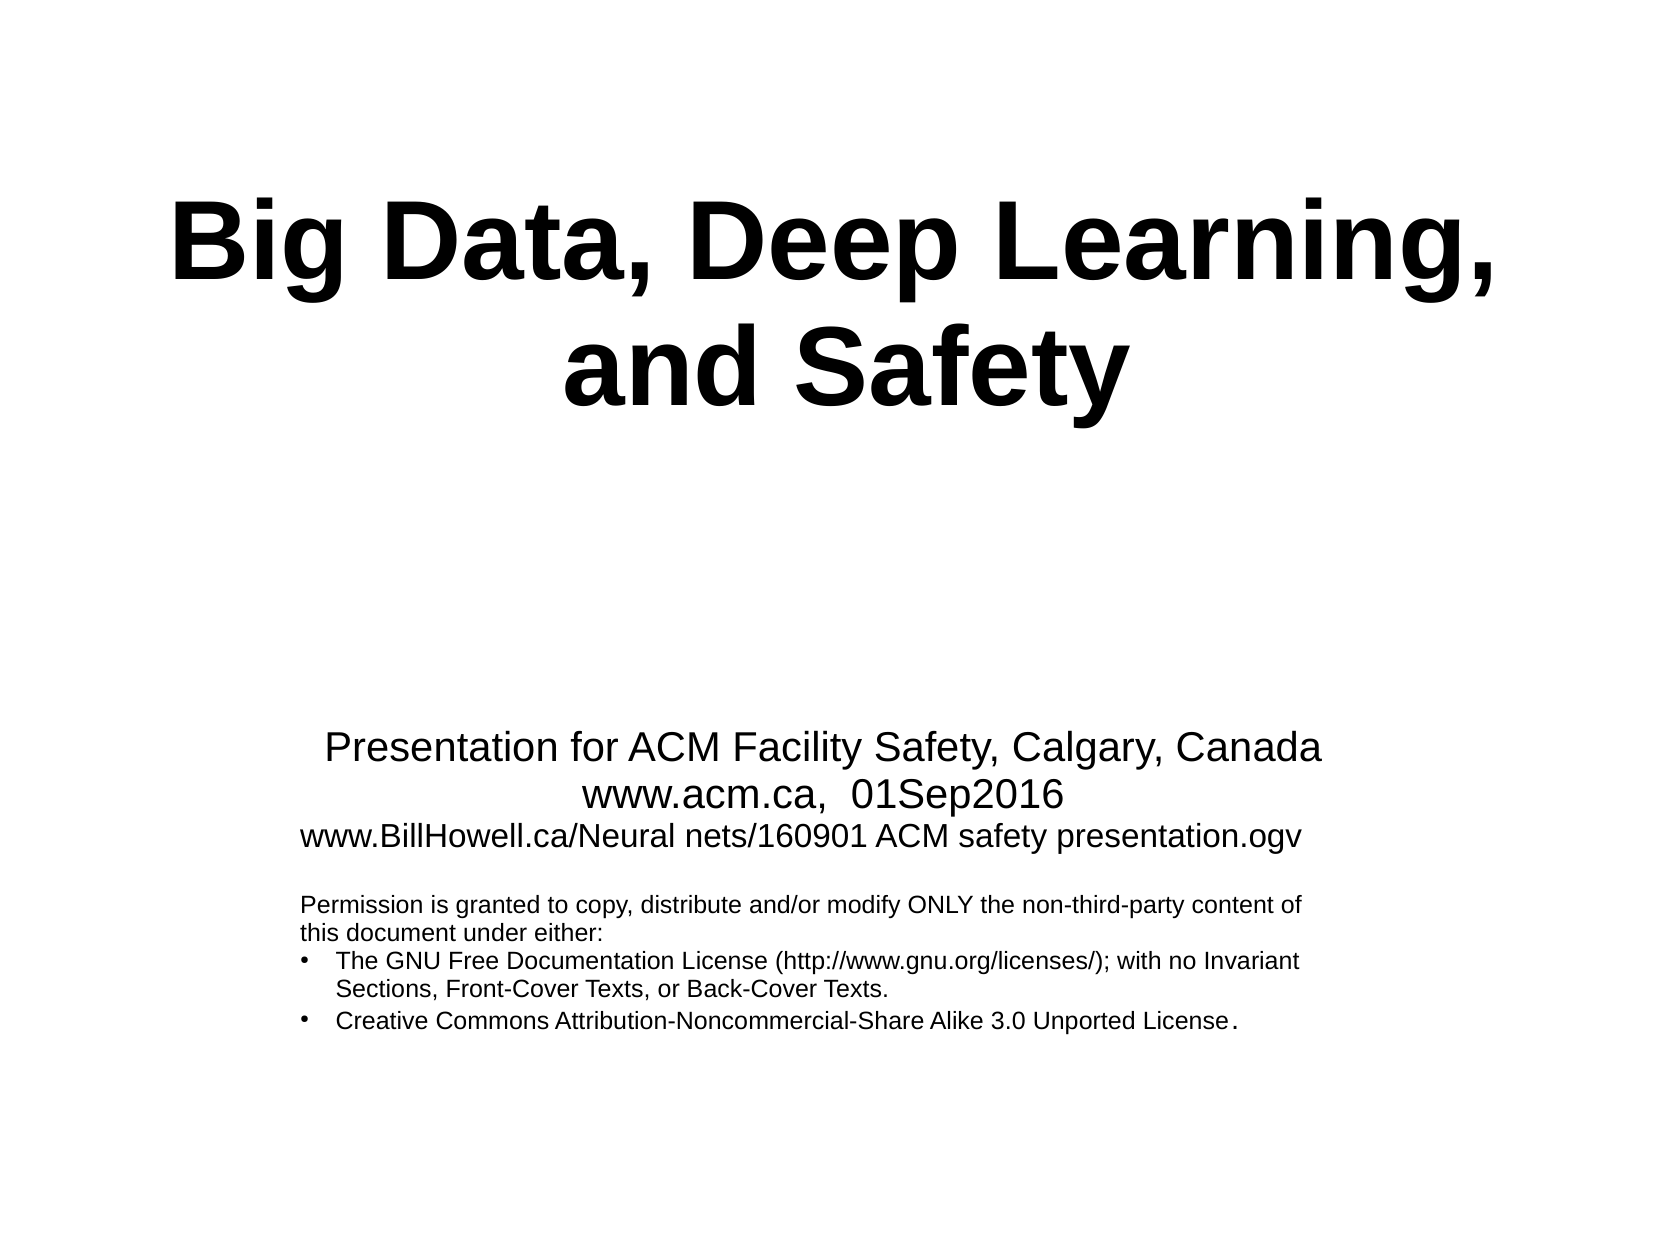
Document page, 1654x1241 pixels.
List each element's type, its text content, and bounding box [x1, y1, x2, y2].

title Big Data, Deep Learning, and Safety [85, 122, 1574, 485]
subtitle Presentation for ACM Facility Safety, Calgary, Canada www.acm.ca, 01Sep2016 www.BillHowell.ca/Neural nets/160901 ACM safety presentation.ogv Permission is granted to copy, distribute and/or modify ONLY the non-third-party content of this document under either: The GNU Free Documentation License (http://www.gnu.org/licenses/); with no Invariant Sections, Front-Cover Texts, or Back-Cover Texts. Creative Commons Attribution-Noncommercial-Share Alike 3.0 Unported License. [300, 708, 1347, 1052]
